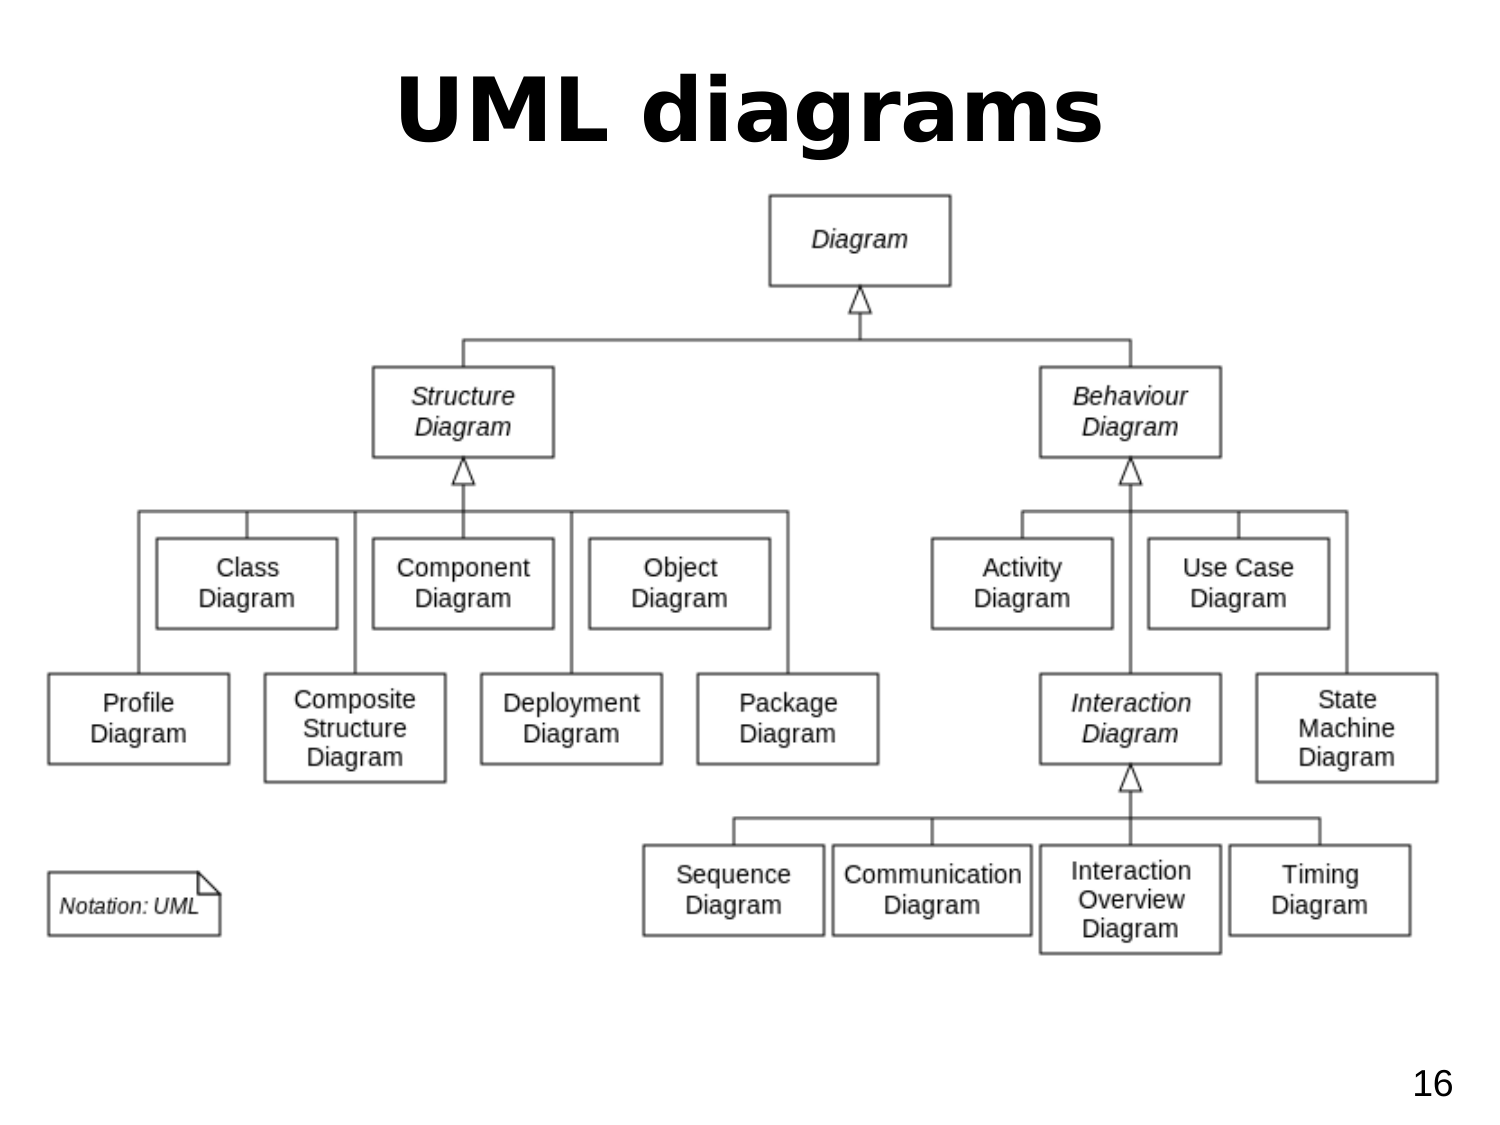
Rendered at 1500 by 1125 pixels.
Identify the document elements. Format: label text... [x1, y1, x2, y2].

picture [22, 160, 1479, 972]
title UML diagrams [75, 44, 1425, 160]
